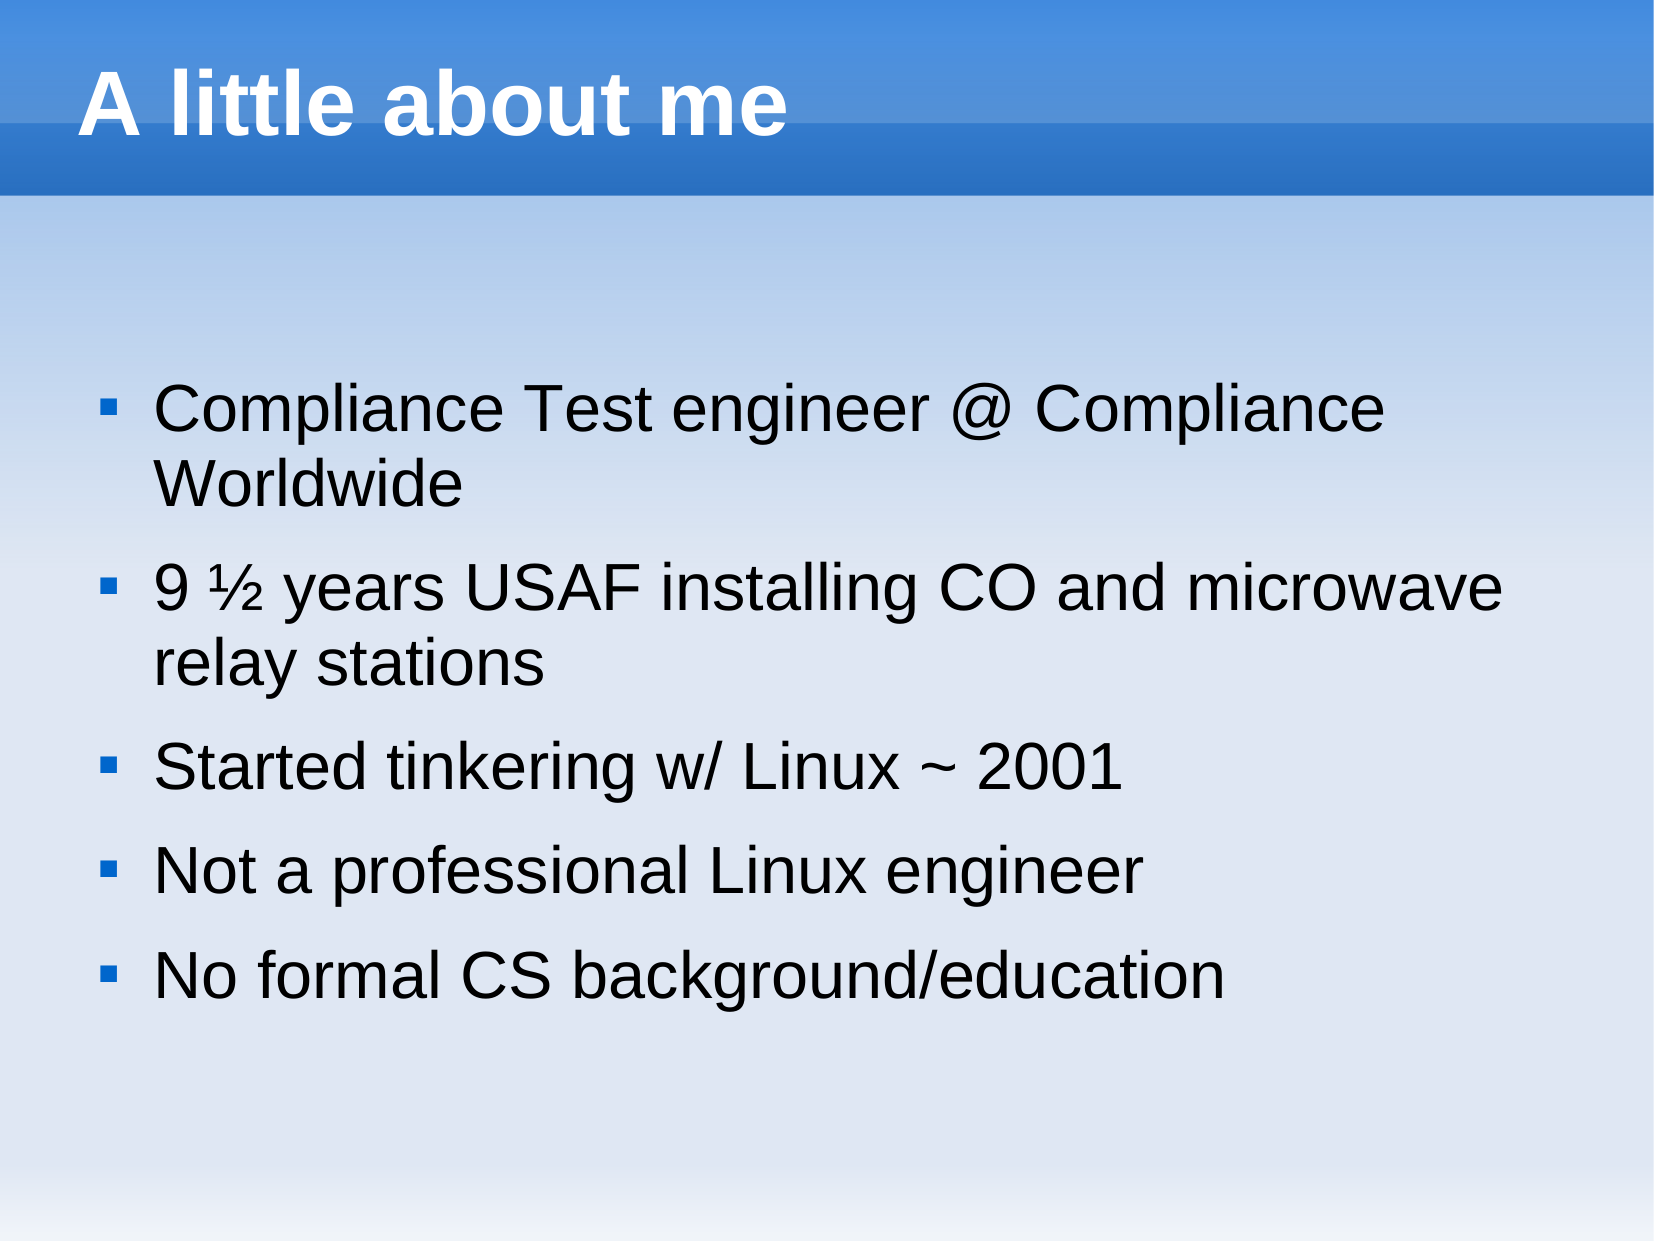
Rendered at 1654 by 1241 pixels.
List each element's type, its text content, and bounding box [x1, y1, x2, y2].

picture [0, 0, 1654, 1241]
title A little about me [76, 0, 1565, 208]
list Compliance Test engineer @ Compliance Worldwide 9 ½ years USAF installing CO and microwave relay stations Started tinkering w/ Linux ~ 2001 Not a professional Linux engineer No formal CS background/education [82, 290, 1571, 1143]
